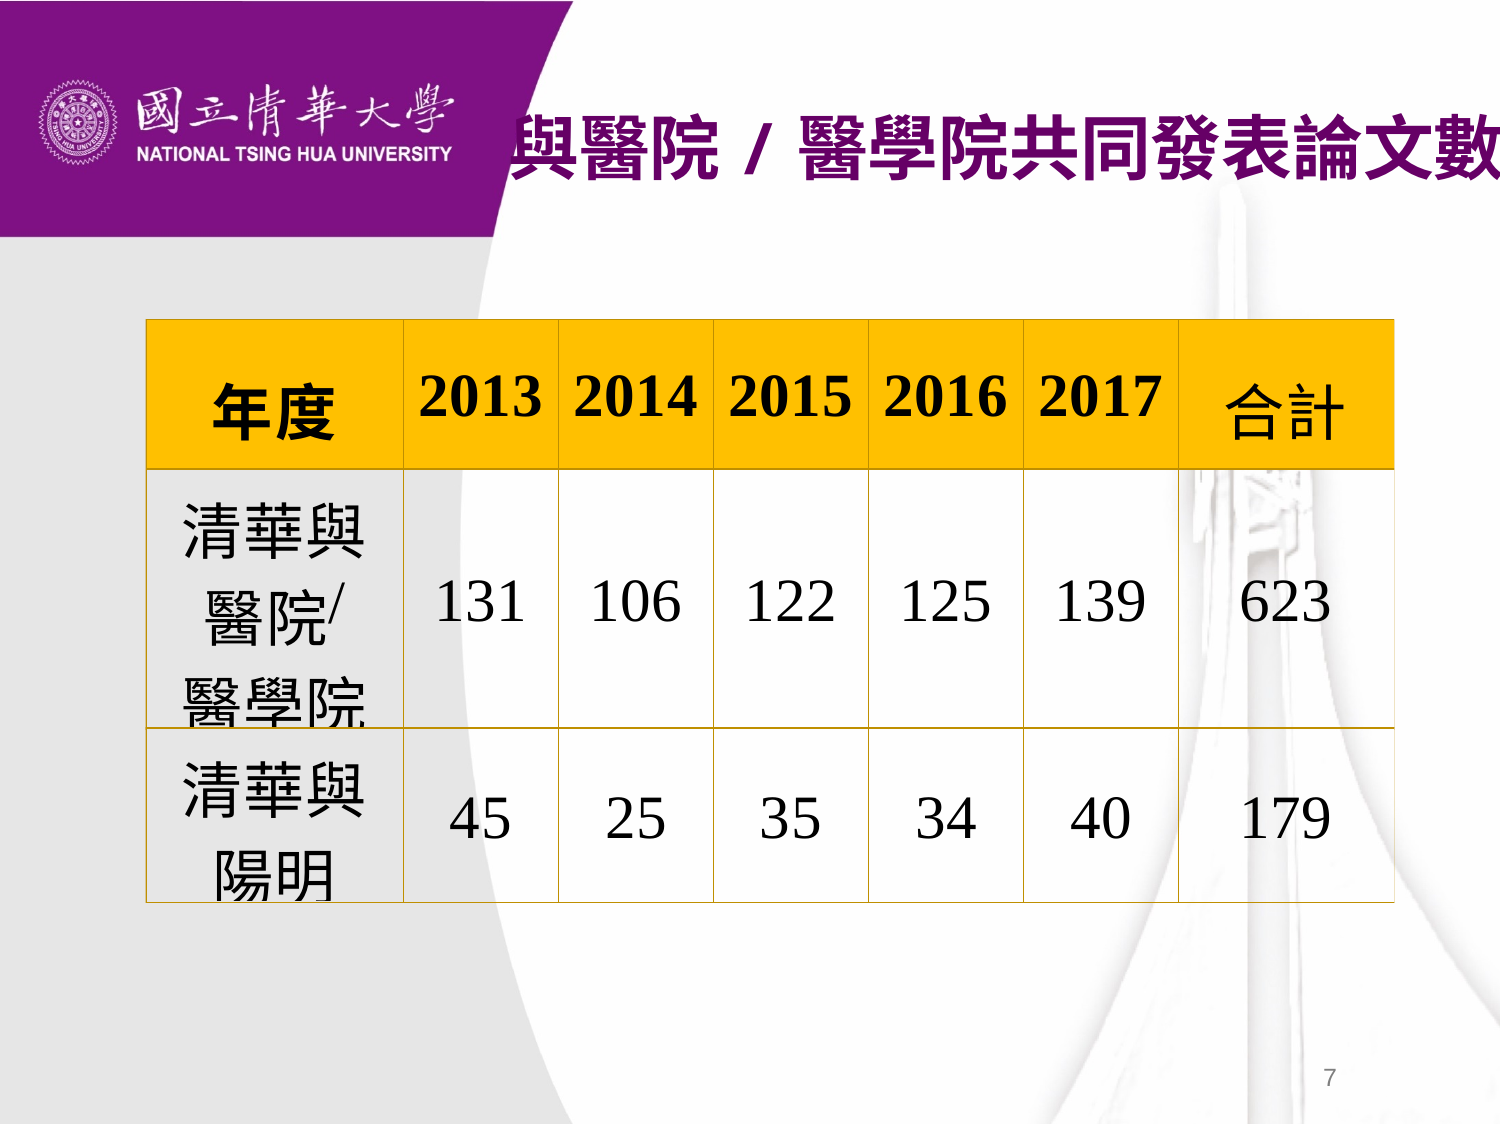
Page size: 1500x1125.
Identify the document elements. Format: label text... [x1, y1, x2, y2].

picture [145, 318, 1396, 904]
title 與醫院/醫學院共同發表論文數 [395, 37, 1500, 255]
text_box [1308, 1050, 1426, 1103]
